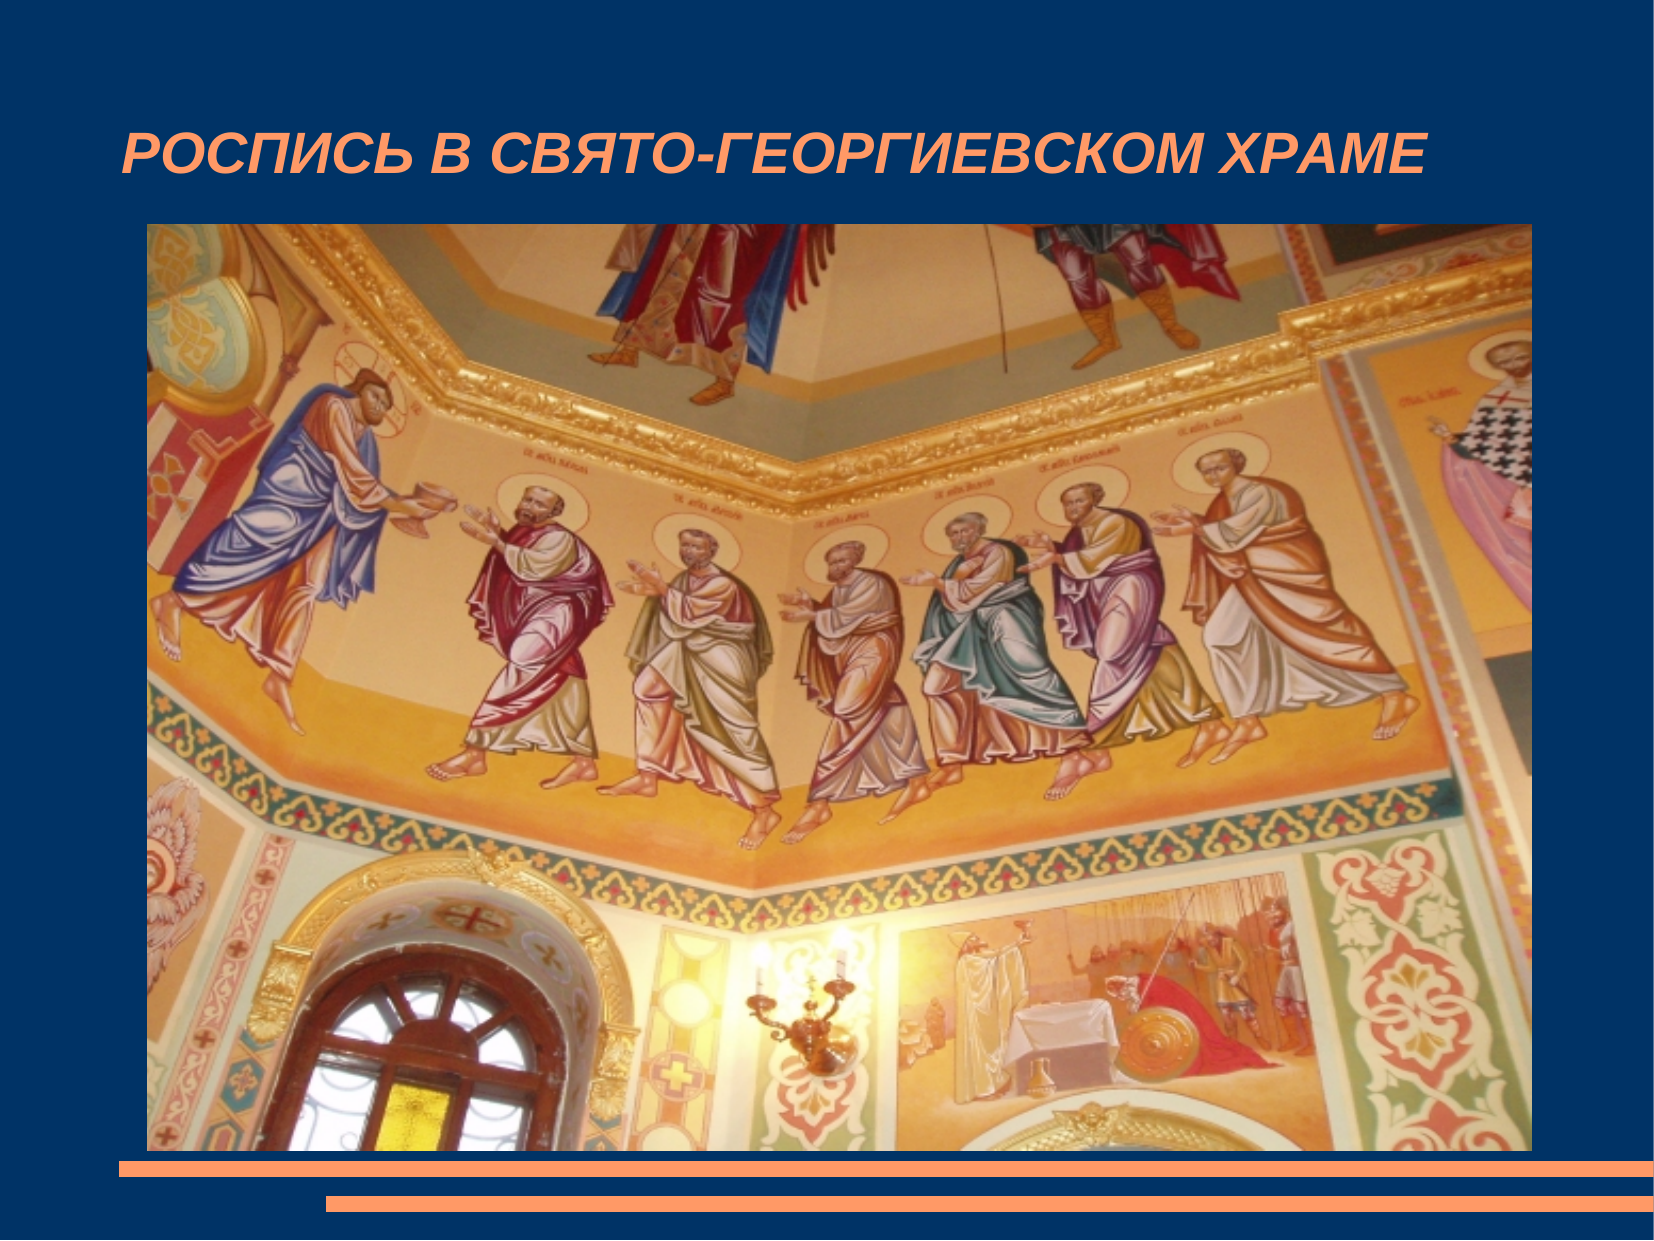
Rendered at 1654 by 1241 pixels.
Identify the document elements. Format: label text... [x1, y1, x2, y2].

title РОСПИСЬ В СВЯТО-ГЕОРГИЕВСКОМ ХРАМЕ [121, 46, 1534, 254]
picture [147, 224, 1532, 1151]
